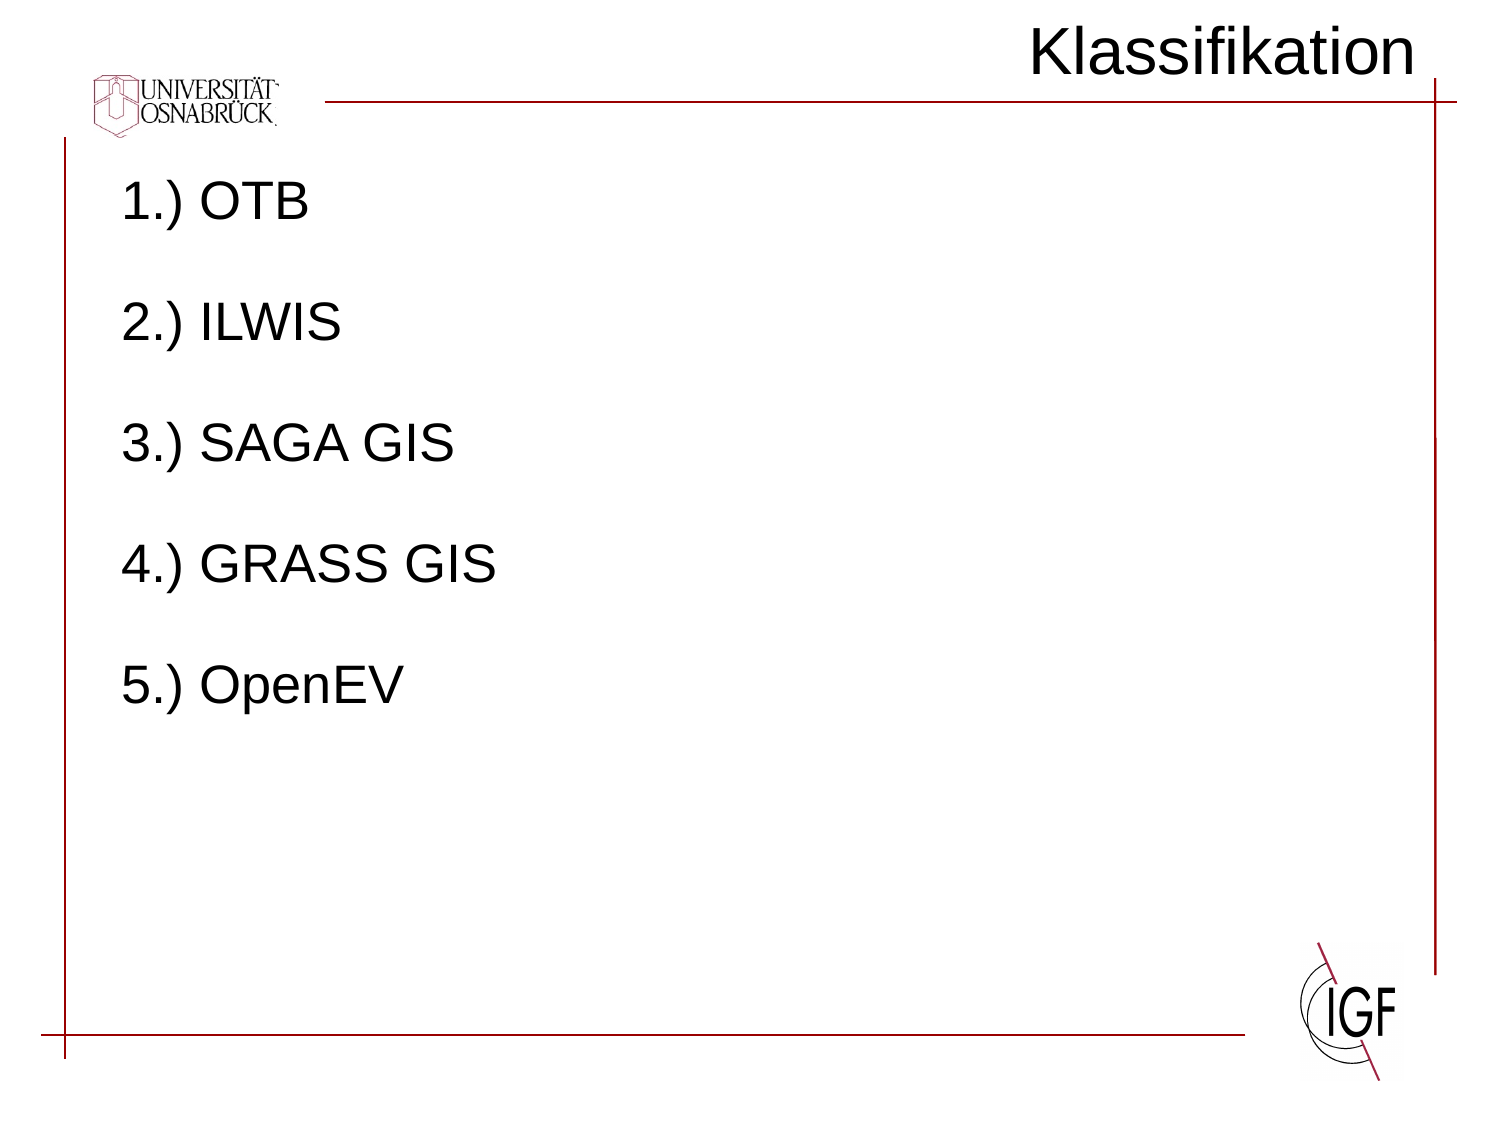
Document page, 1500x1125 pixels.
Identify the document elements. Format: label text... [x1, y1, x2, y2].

title Klassifikation [290, 13, 1418, 89]
subtitle 1.) OTB 2.) ILWIS 3.) SAGA GIS 4.) GRASS GIS 5.) OpenEV [96, 170, 1447, 1004]
picture [1300, 1004, 1404, 1081]
picture [93, 75, 279, 138]
